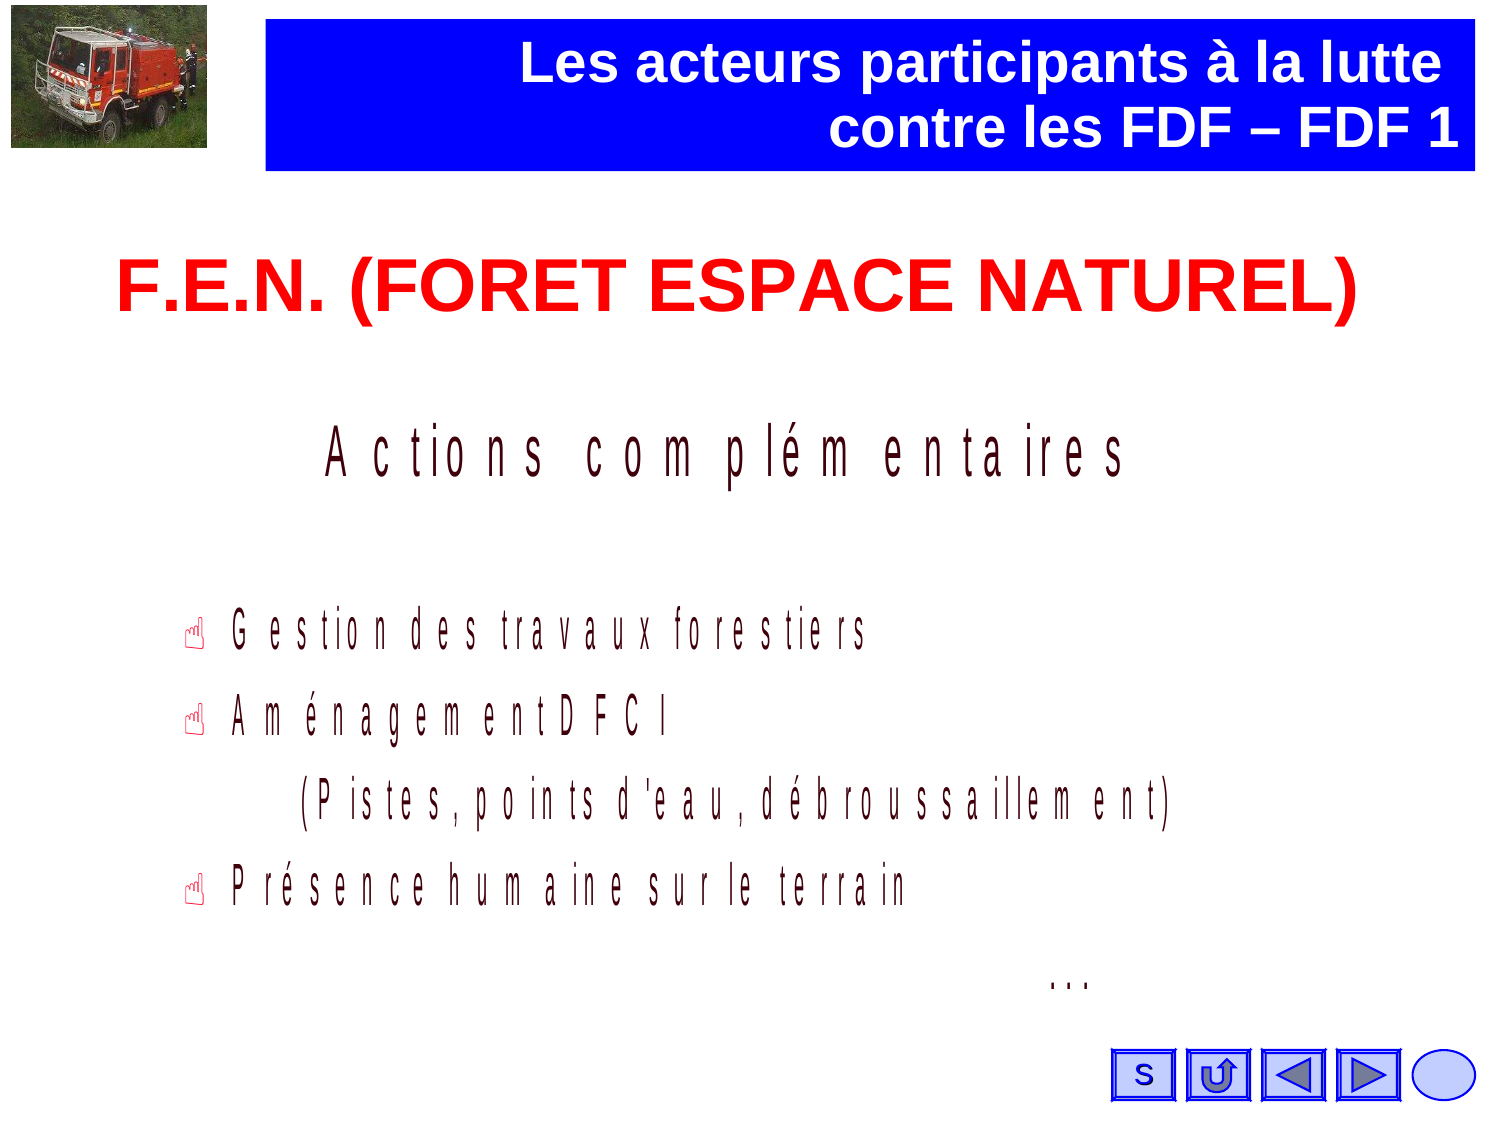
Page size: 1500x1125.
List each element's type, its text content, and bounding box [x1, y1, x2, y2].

text_box Les acteurs participants à la lutte contre les FDF – FDF 1 [265, 19, 1476, 172]
picture [157, 381, 1300, 1004]
text_box F.E.N. (FORET ESPACE NATUREL) [59, 236, 1418, 336]
text_box [1412, 1050, 1476, 1101]
picture [11, 5, 207, 148]
